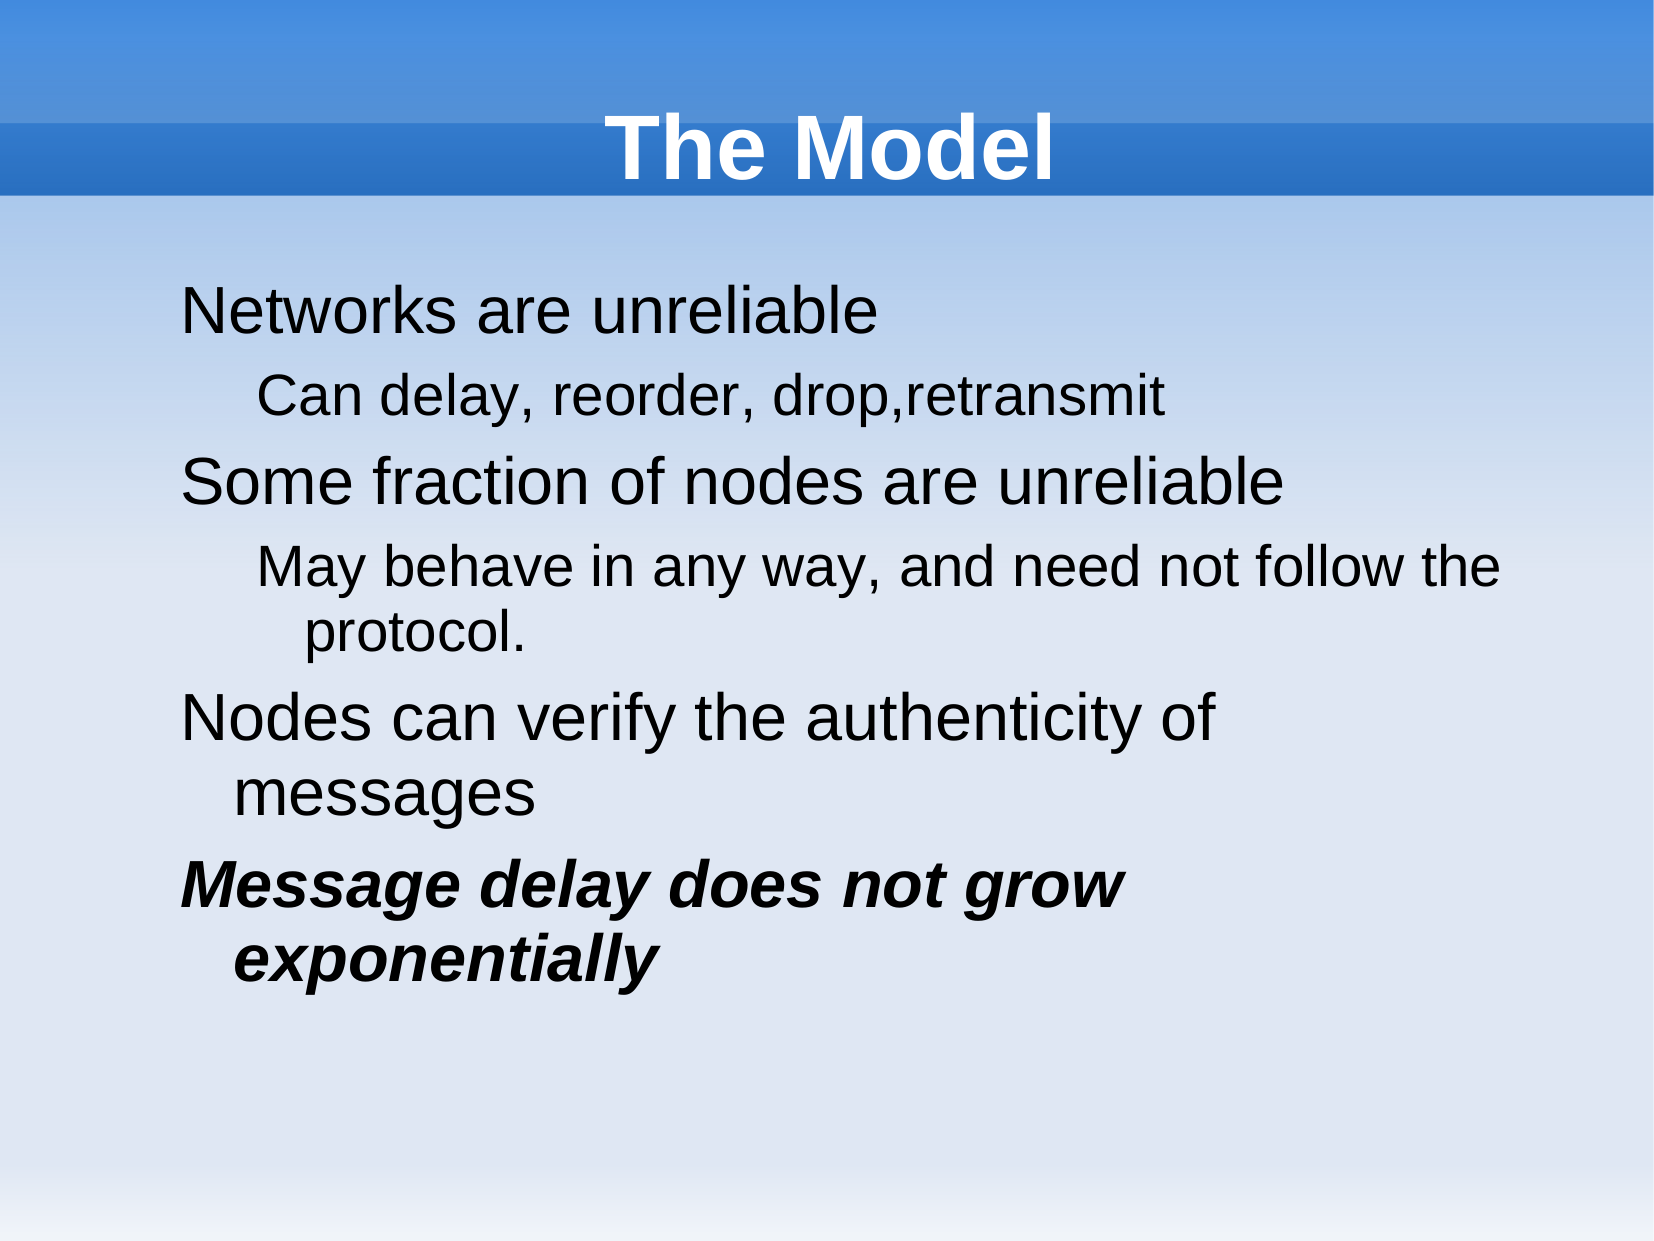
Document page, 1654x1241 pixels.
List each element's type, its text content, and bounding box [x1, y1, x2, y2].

list Networks are unreliable Can delay, reorder, drop,retransmit Some fraction of nodes are unreliable May behave in any way, and need not follow the protocol. Nodes can verify the authenticity of messages Message delay does not grow exponentially [147, 265, 1554, 1218]
picture [0, 0, 1654, 1241]
title The Model [126, 0, 1536, 207]
